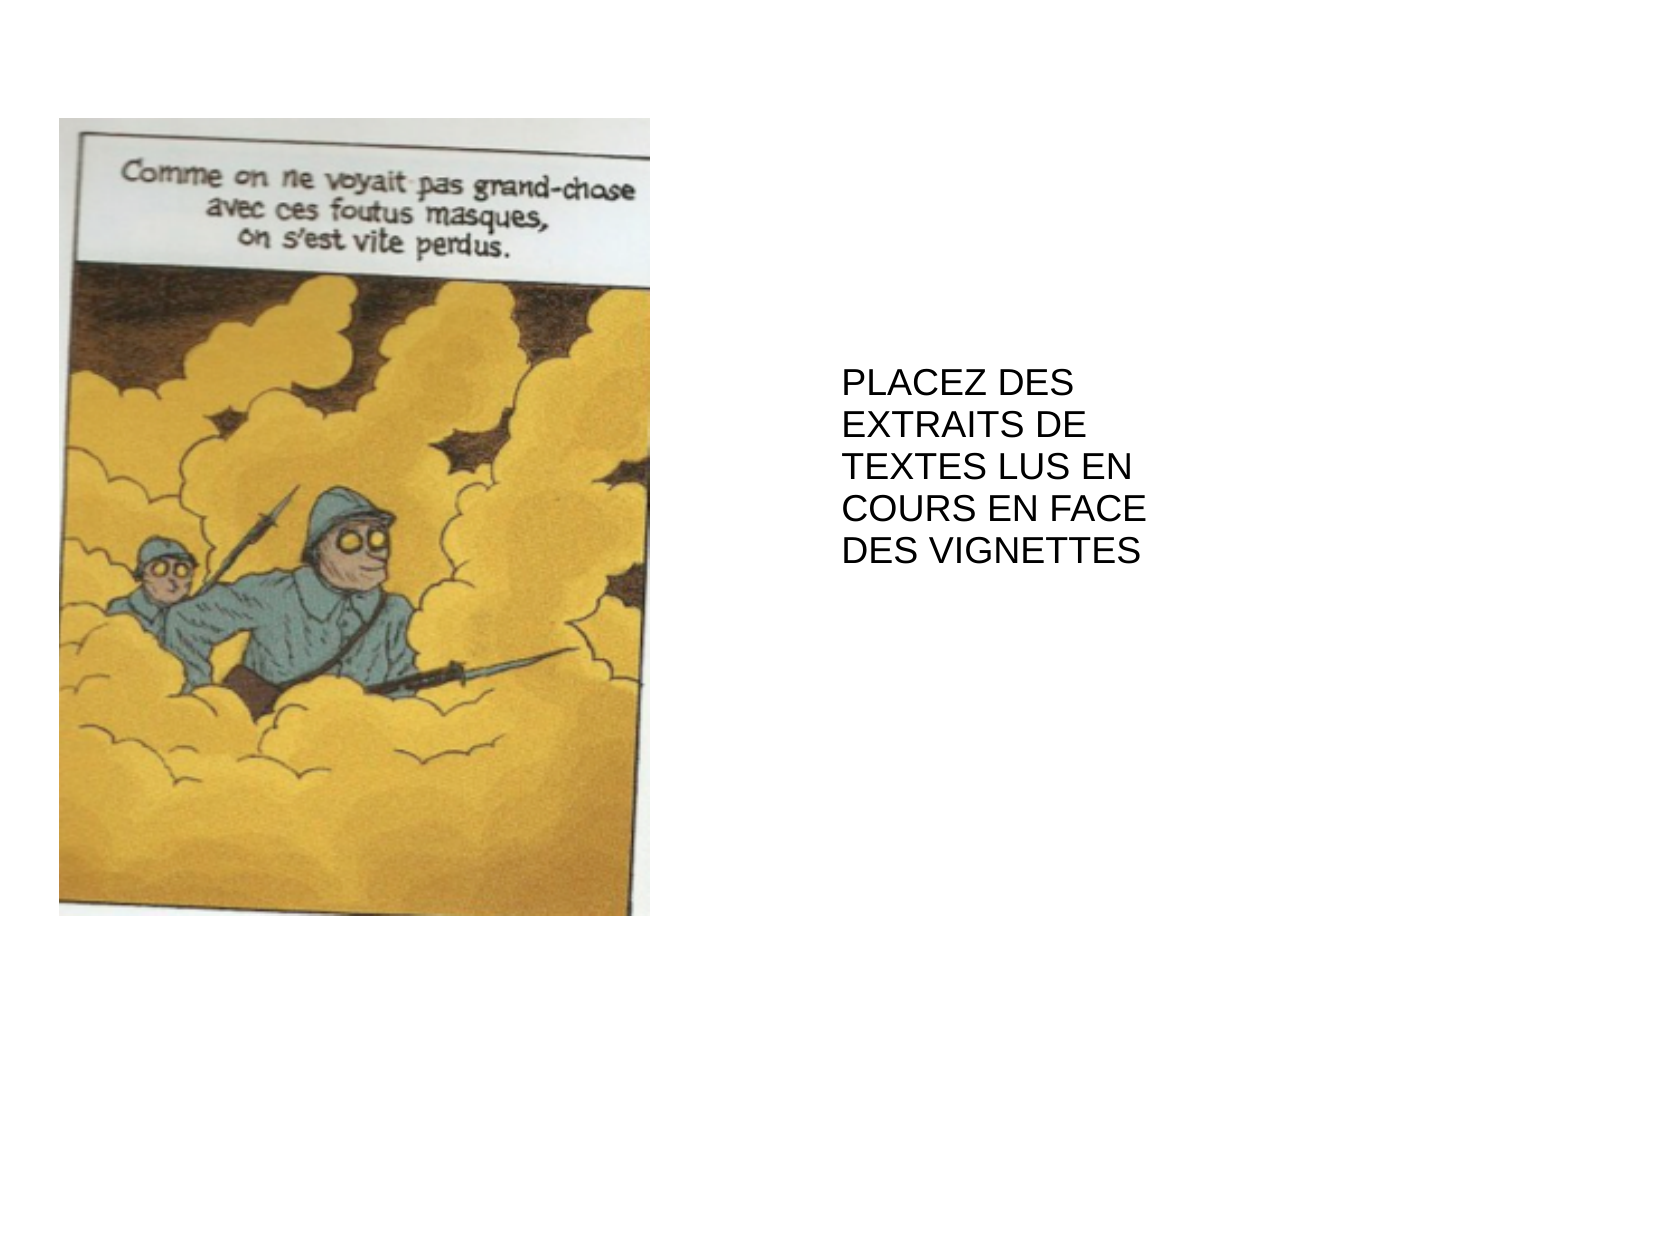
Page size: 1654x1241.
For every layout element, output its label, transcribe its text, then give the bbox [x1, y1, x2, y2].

text_box PLACEZ DES EXTRAITS DE TEXTES LUS EN COURS EN FACE DES VIGNETTES [826, 354, 1182, 580]
picture [59, 118, 650, 916]
